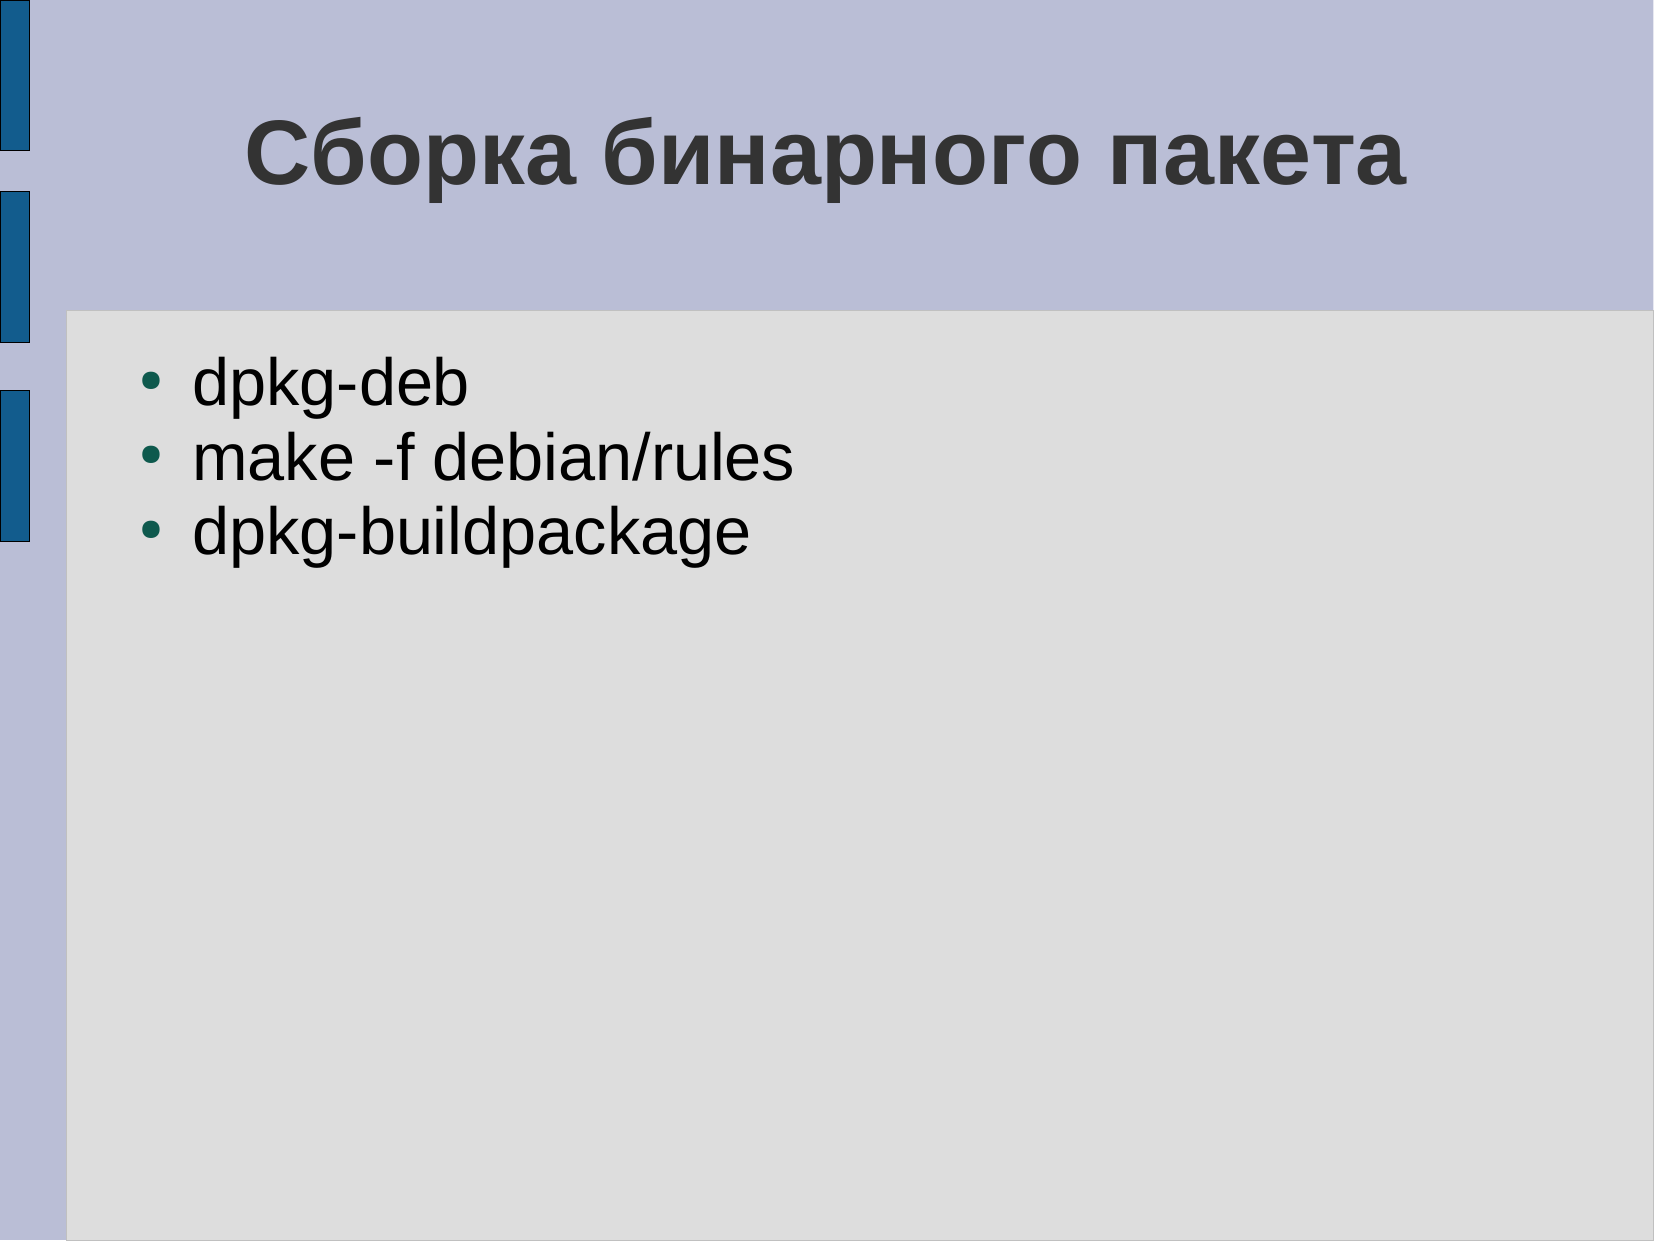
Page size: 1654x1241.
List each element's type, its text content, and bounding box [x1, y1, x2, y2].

title Сборка бинарного пакета [82, 56, 1571, 250]
list dpkg-deb make -f debian/rules dpkg-buildpackage [121, 344, 1534, 1164]
